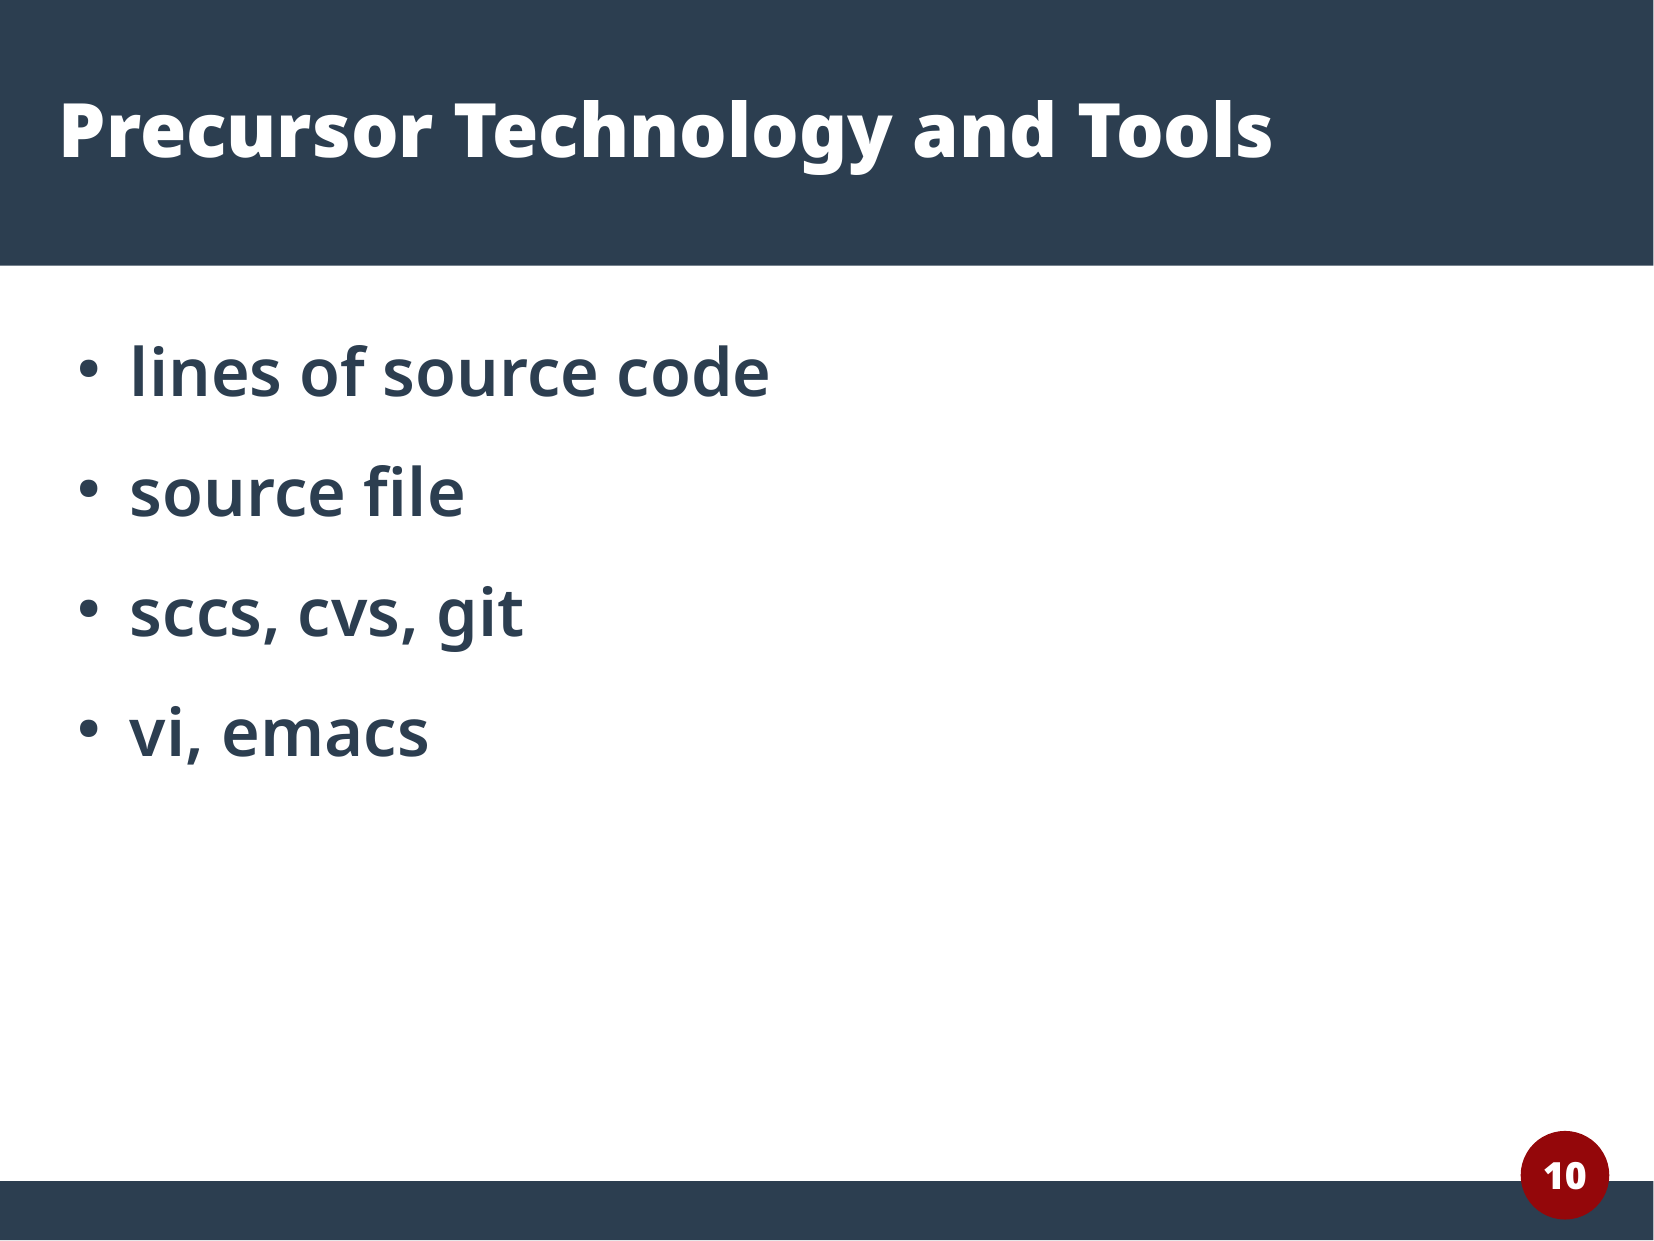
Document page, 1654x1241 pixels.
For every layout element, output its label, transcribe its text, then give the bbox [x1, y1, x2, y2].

text_box [59, 49, 1595, 207]
list lines of source code source file sccs, cvs, git vi, emacs [59, 324, 1595, 1152]
